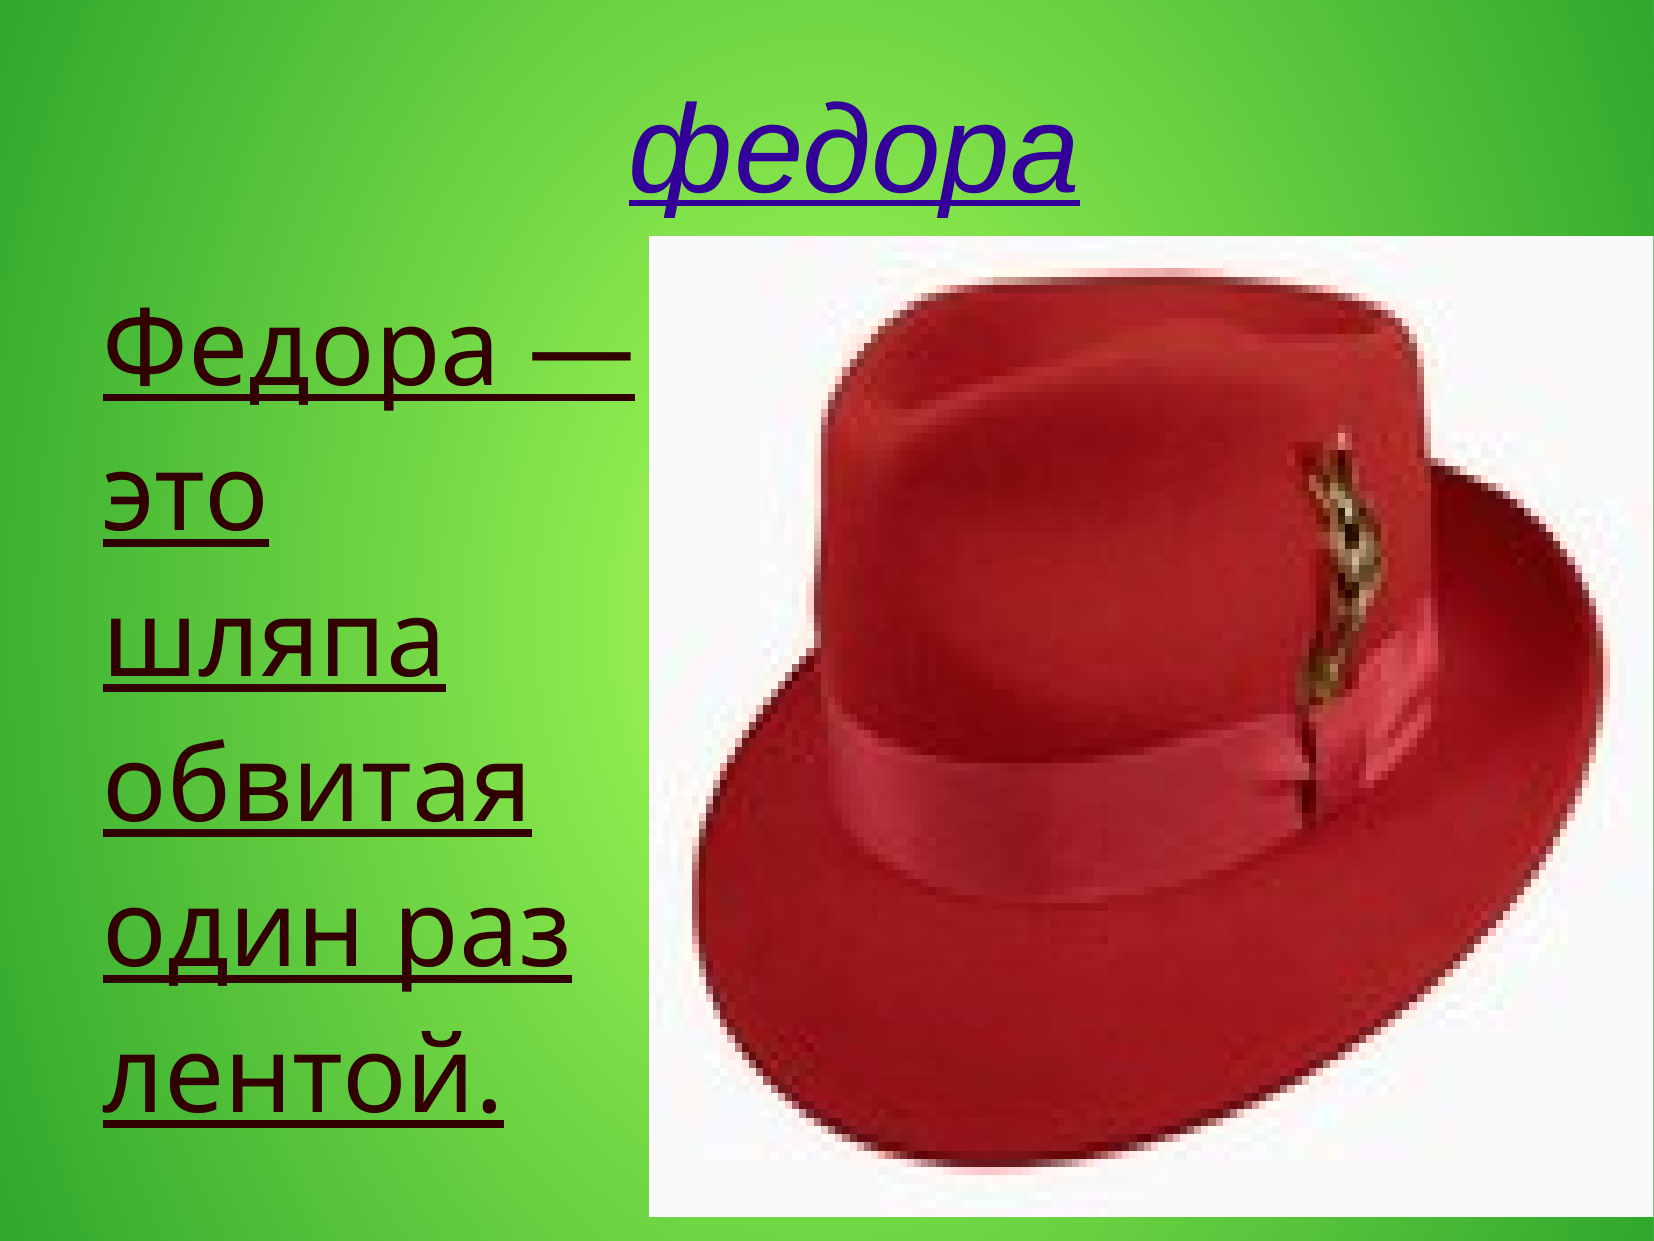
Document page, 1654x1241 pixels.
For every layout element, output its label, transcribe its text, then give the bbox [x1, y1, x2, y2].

list Федора — это шляпа обвитая один раз лентой. [35, 271, 639, 1146]
picture [649, 236, 1654, 1217]
title федора [82, 47, 1571, 252]
